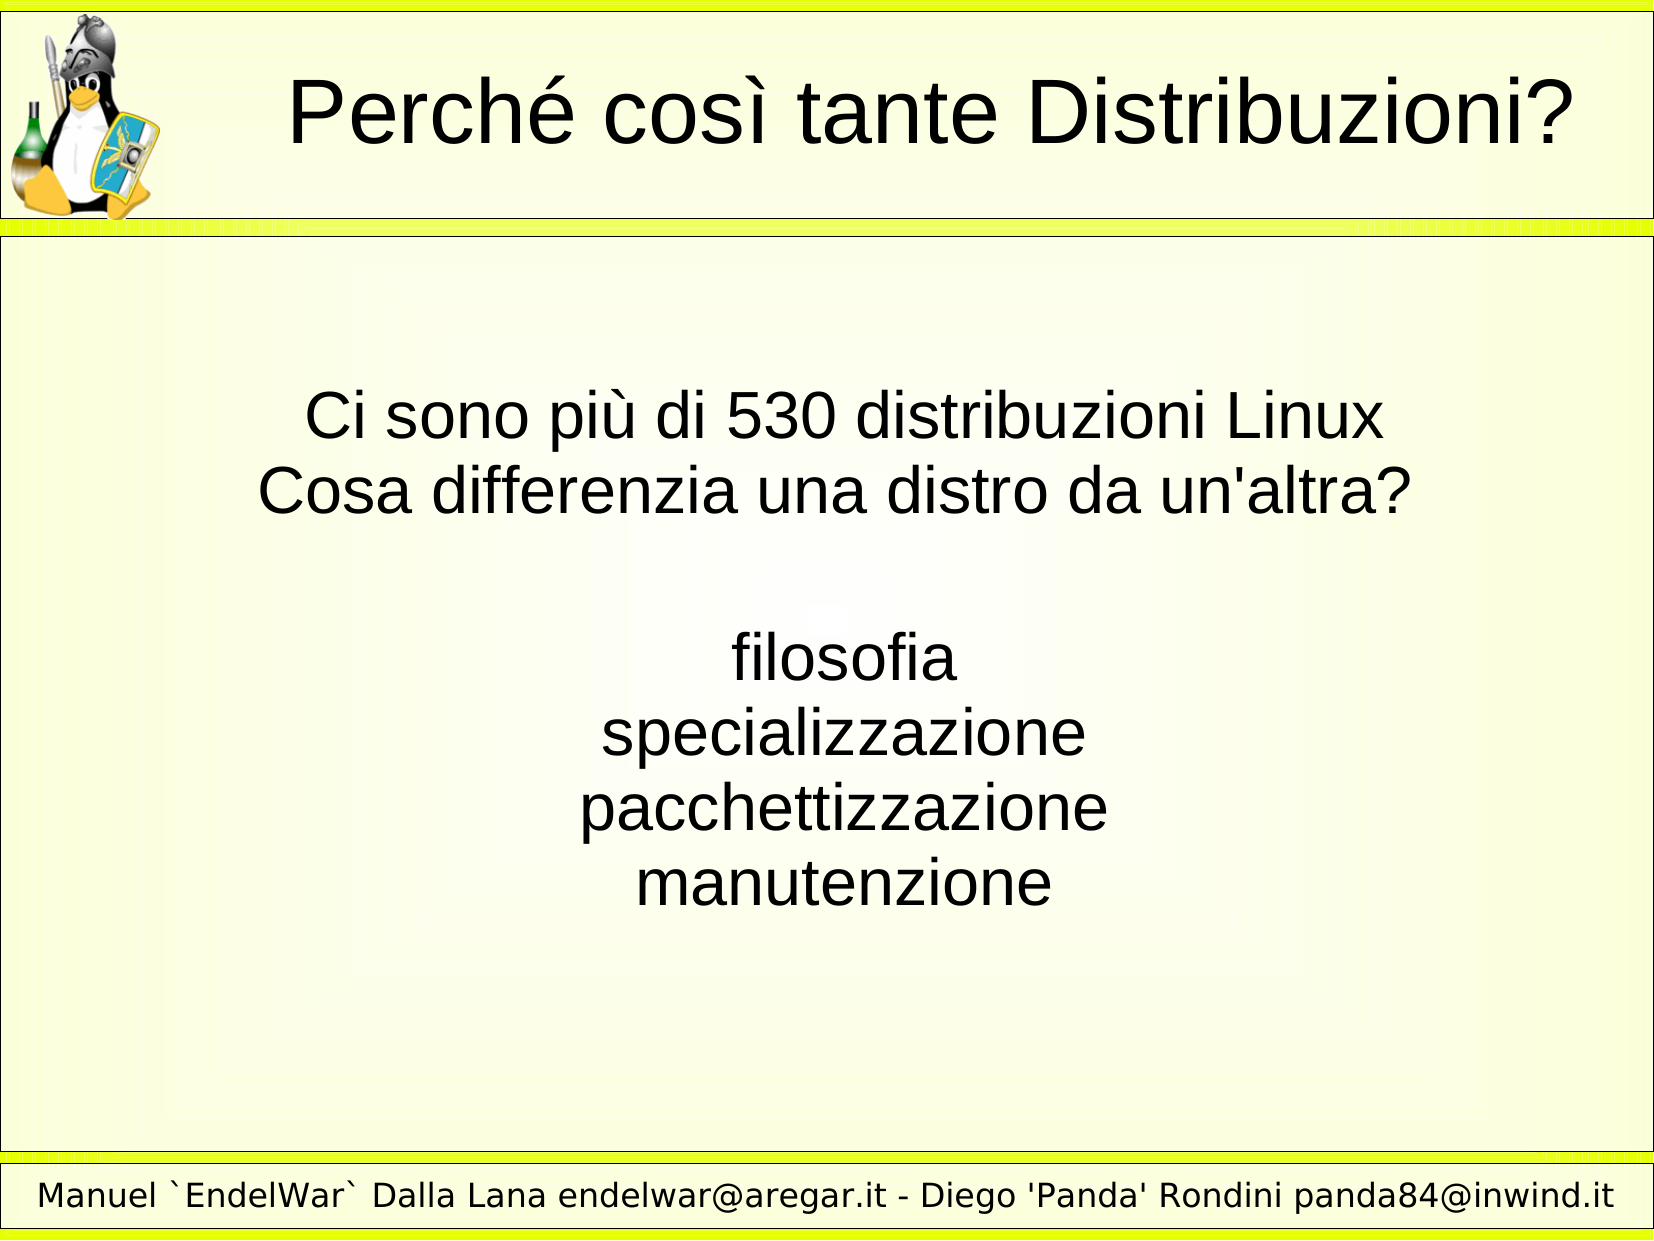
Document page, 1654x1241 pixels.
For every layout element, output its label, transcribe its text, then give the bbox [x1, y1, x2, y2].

subtitle Ci sono più di 530 distribuzioni Linux Cosa differenzia una distro da un'altra? [221, 330, 1433, 576]
picture [11, 14, 160, 220]
title Perché così tante Distribuzioni? [228, 23, 1636, 201]
text_box filosofia specializzazione pacchettizzazione manutenzione [524, 612, 1130, 927]
